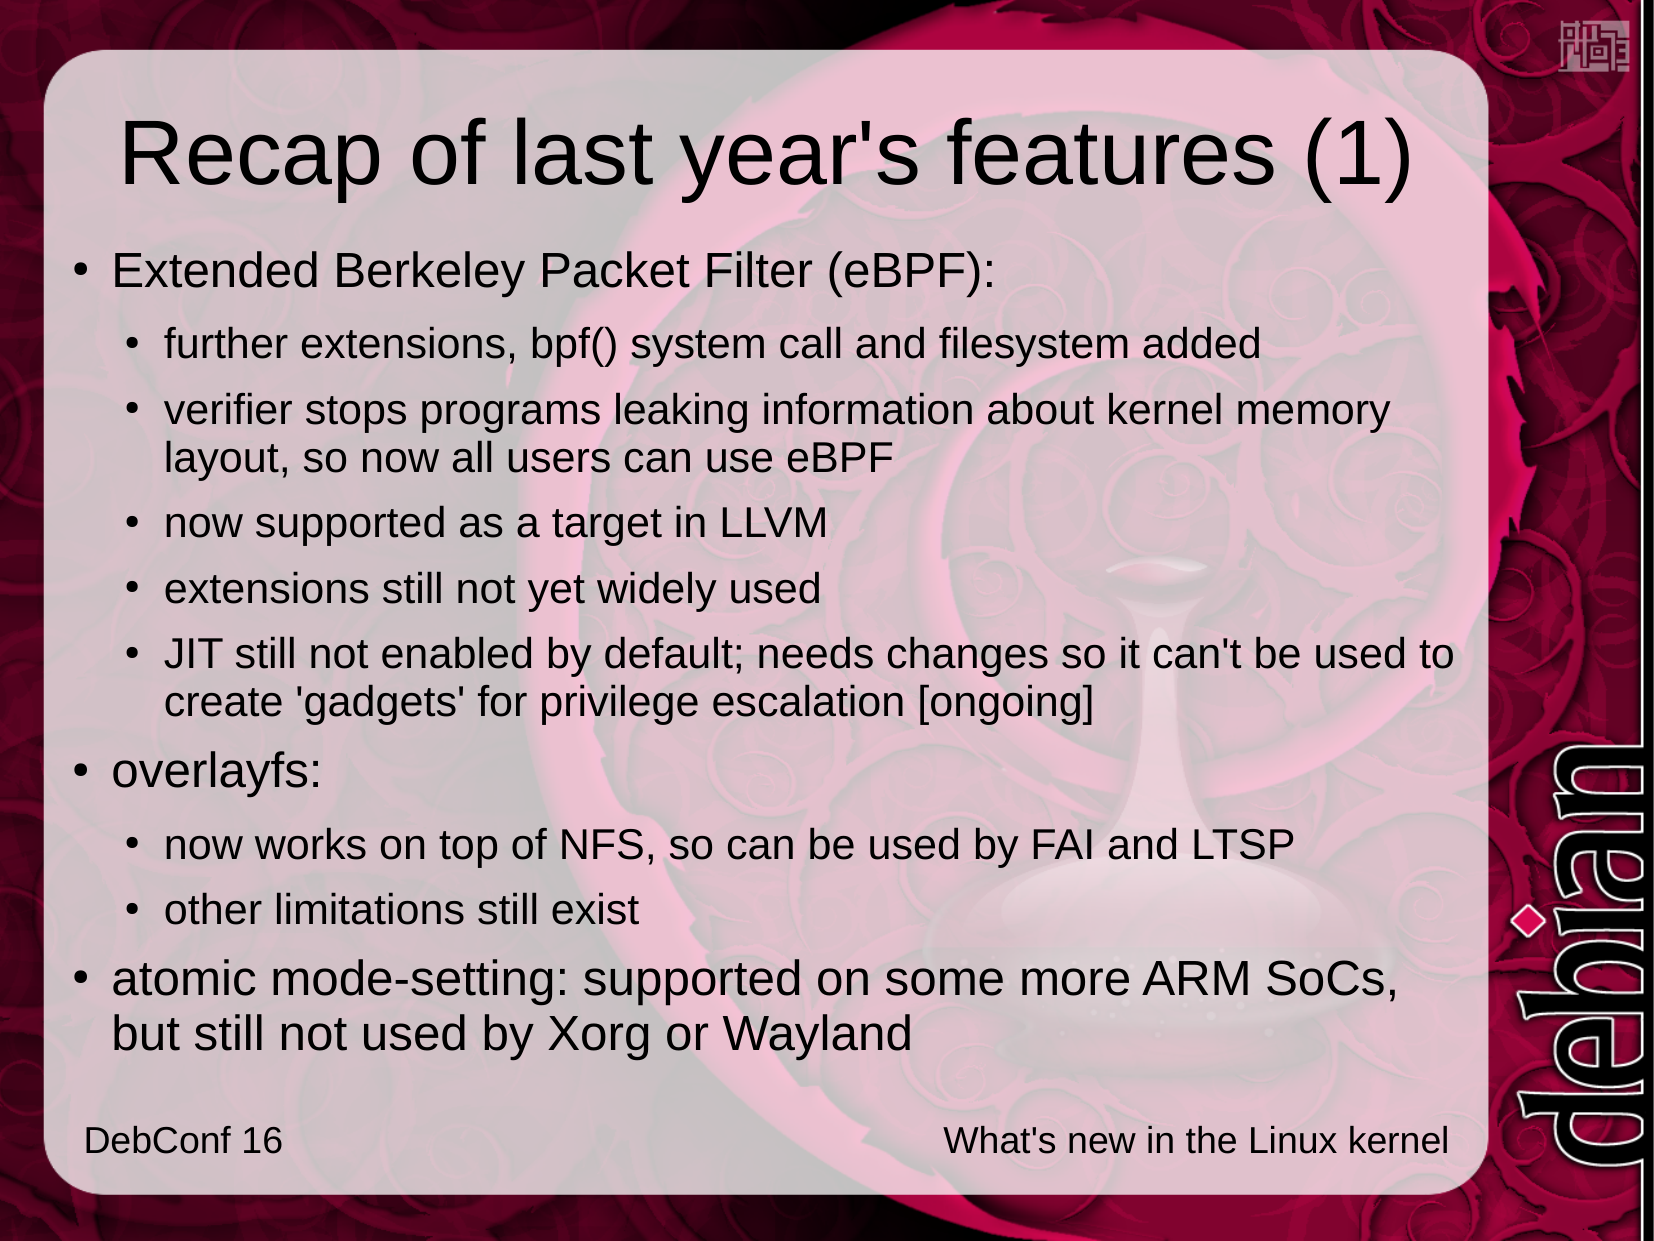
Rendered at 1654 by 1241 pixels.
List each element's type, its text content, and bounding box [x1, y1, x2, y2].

picture [0, 0, 1654, 1241]
title Recap of last year's features (1) [59, 49, 1477, 242]
list Extended Berkeley Packet Filter (eBPF): further extensions, bpf() system call and filesystem added verifier stops programs leaking information about kernel memory layout, so now all users can use eBPF now supported as a target in LLVM extensions still not yet widely used JIT still not enabled by default; needs changes so it can't be used to create 'gadgets' for privilege escalation [ongoing] overlayfs: now works on top of NFS, so can be used by FAI and LTSP other limitations still exist atomic mode-setting: supported on some more ARM SoCs, but still not used by Xorg or Wayland [59, 242, 1477, 1062]
